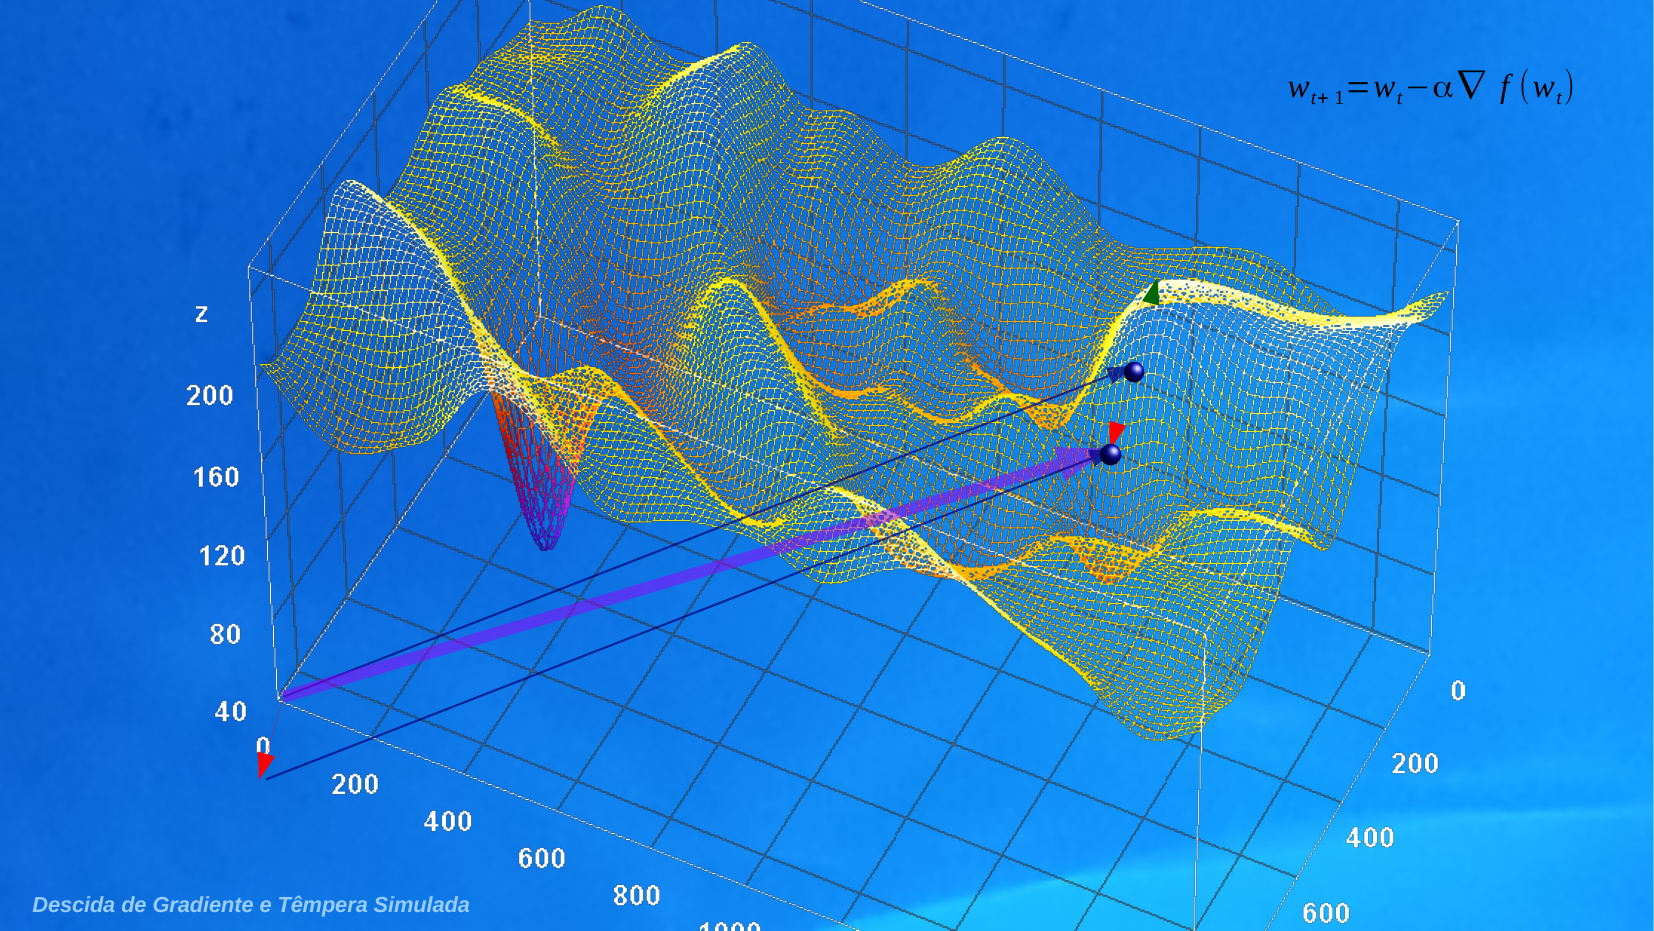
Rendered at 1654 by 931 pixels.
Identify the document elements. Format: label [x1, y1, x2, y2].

chart [1279, 67, 1582, 110]
picture [0, 0, 1654, 931]
